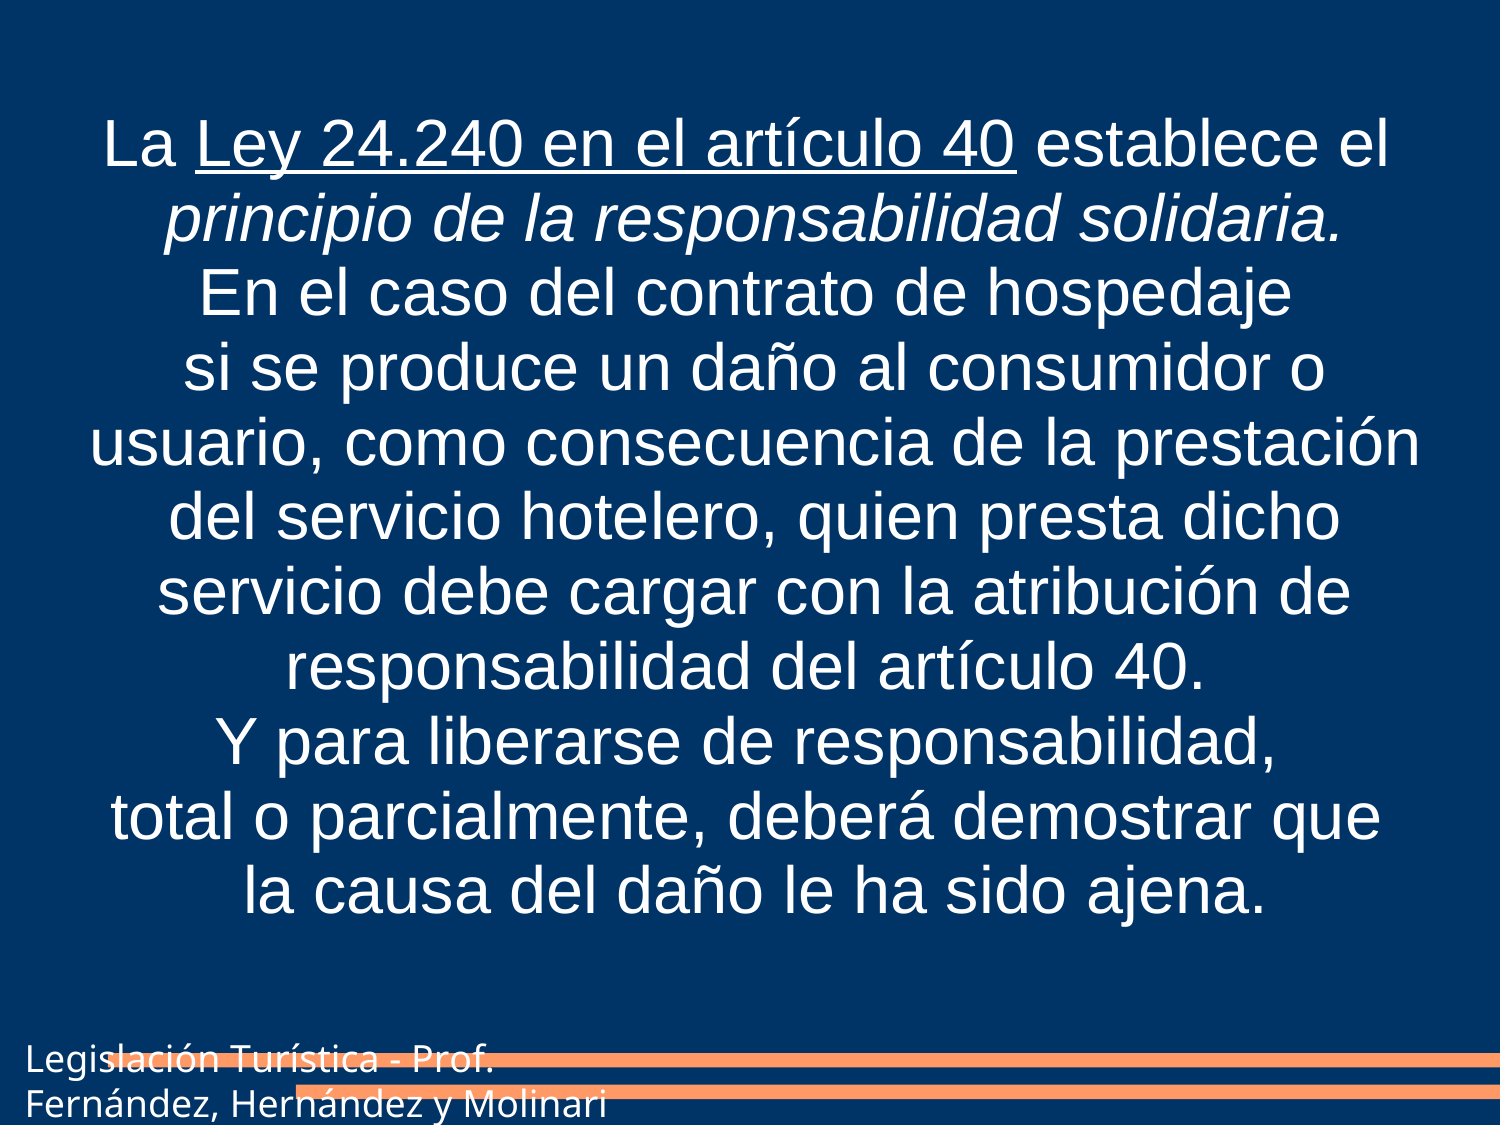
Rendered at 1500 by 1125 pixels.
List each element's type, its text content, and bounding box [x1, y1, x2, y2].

text_box La Ley 24.240 en el artículo 40 establece el principio de la responsabilidad solidaria. En el caso del contrato de hospedaje si se produce un daño al consumidor o usuario, como consecuencia de la prestación del servicio hotelero, quien presta dicho servicio debe cargar con la atribución de responsabilidad del artículo 40. Y para liberarse de responsabilidad, total o parcialmente, deberá demostrar que la causa del daño le ha sido ajena. [59, 23, 1453, 1027]
footer Legislación Turística - Prof. Fernández, Hernández y Molinari [9, 1027, 709, 1077]
